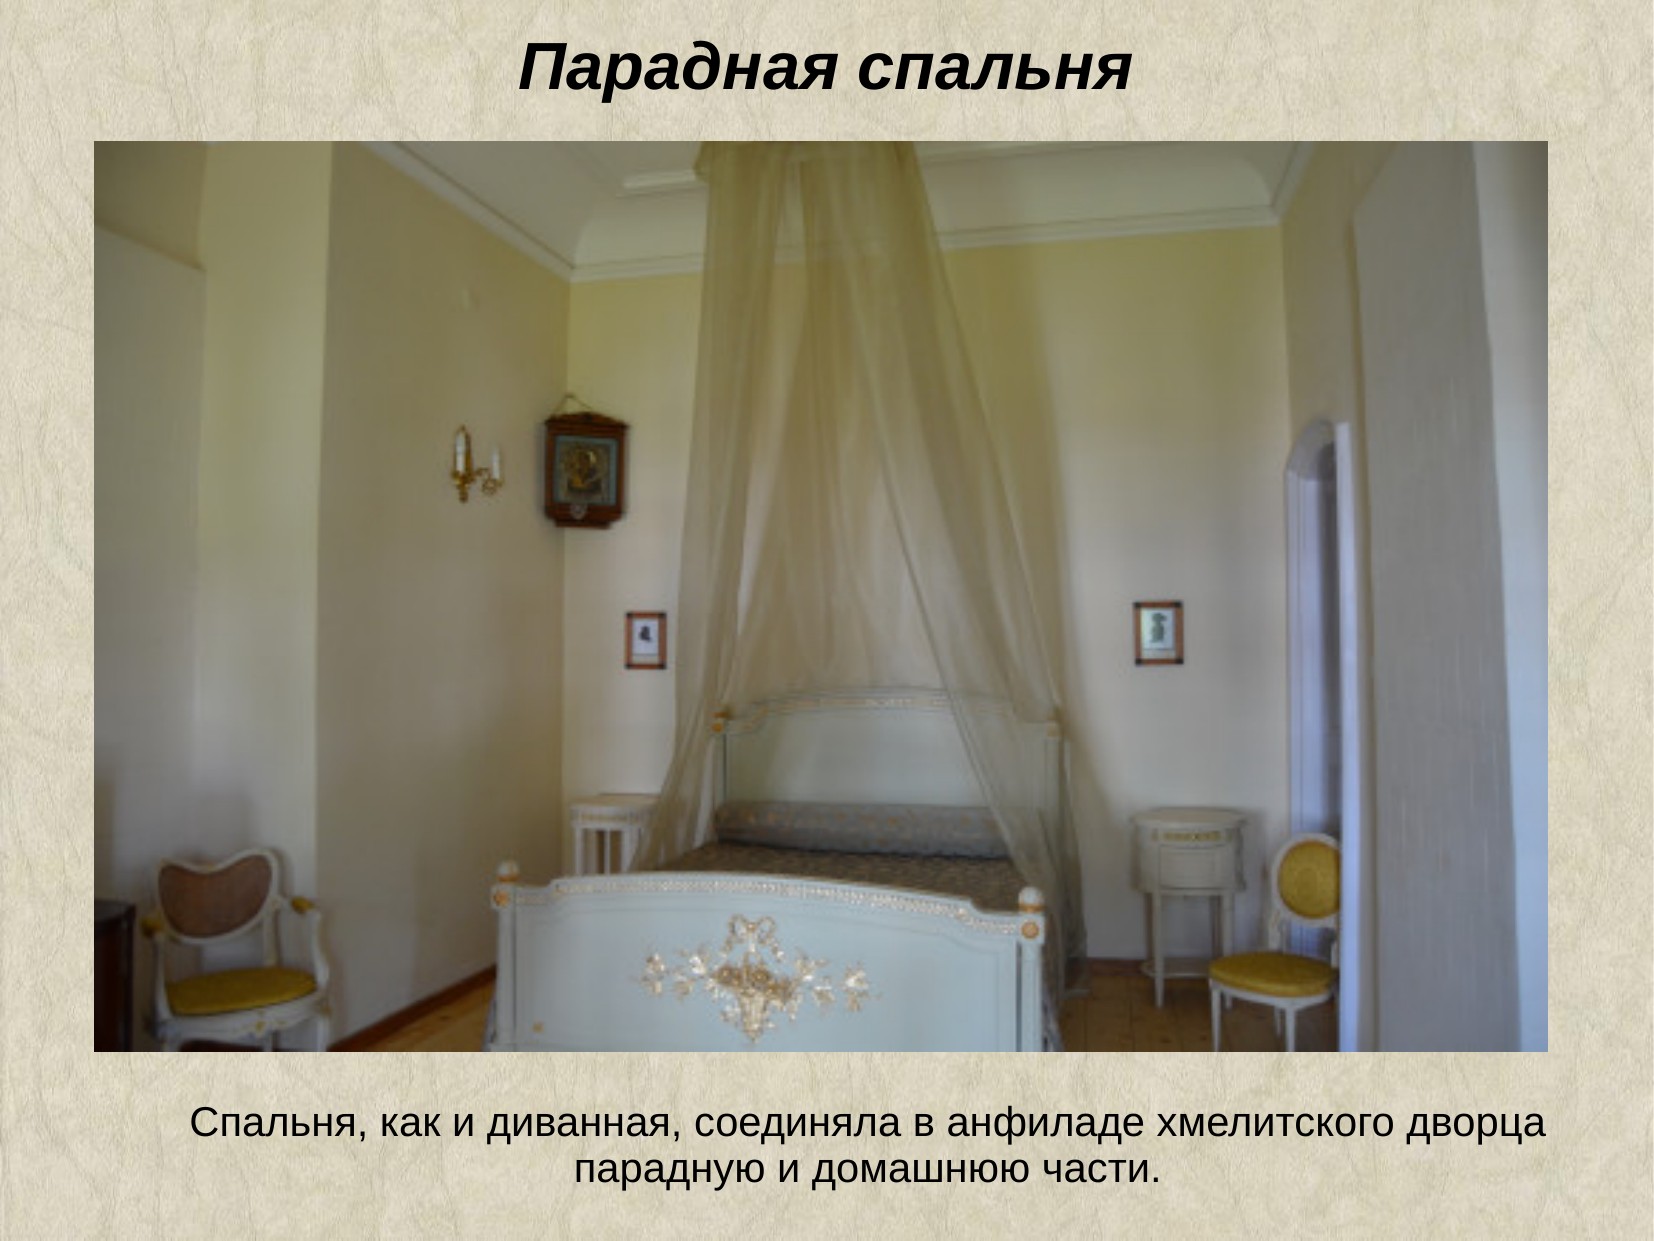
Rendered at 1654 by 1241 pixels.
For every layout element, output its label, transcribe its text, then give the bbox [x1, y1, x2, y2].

title Парадная спальня [82, 13, 1571, 119]
picture [0, 0, 1654, 1241]
list Спальня, как и диванная, соединяла в анфиладе хмелитского дворца парадную и домашнюю части. [117, 1098, 1548, 1215]
